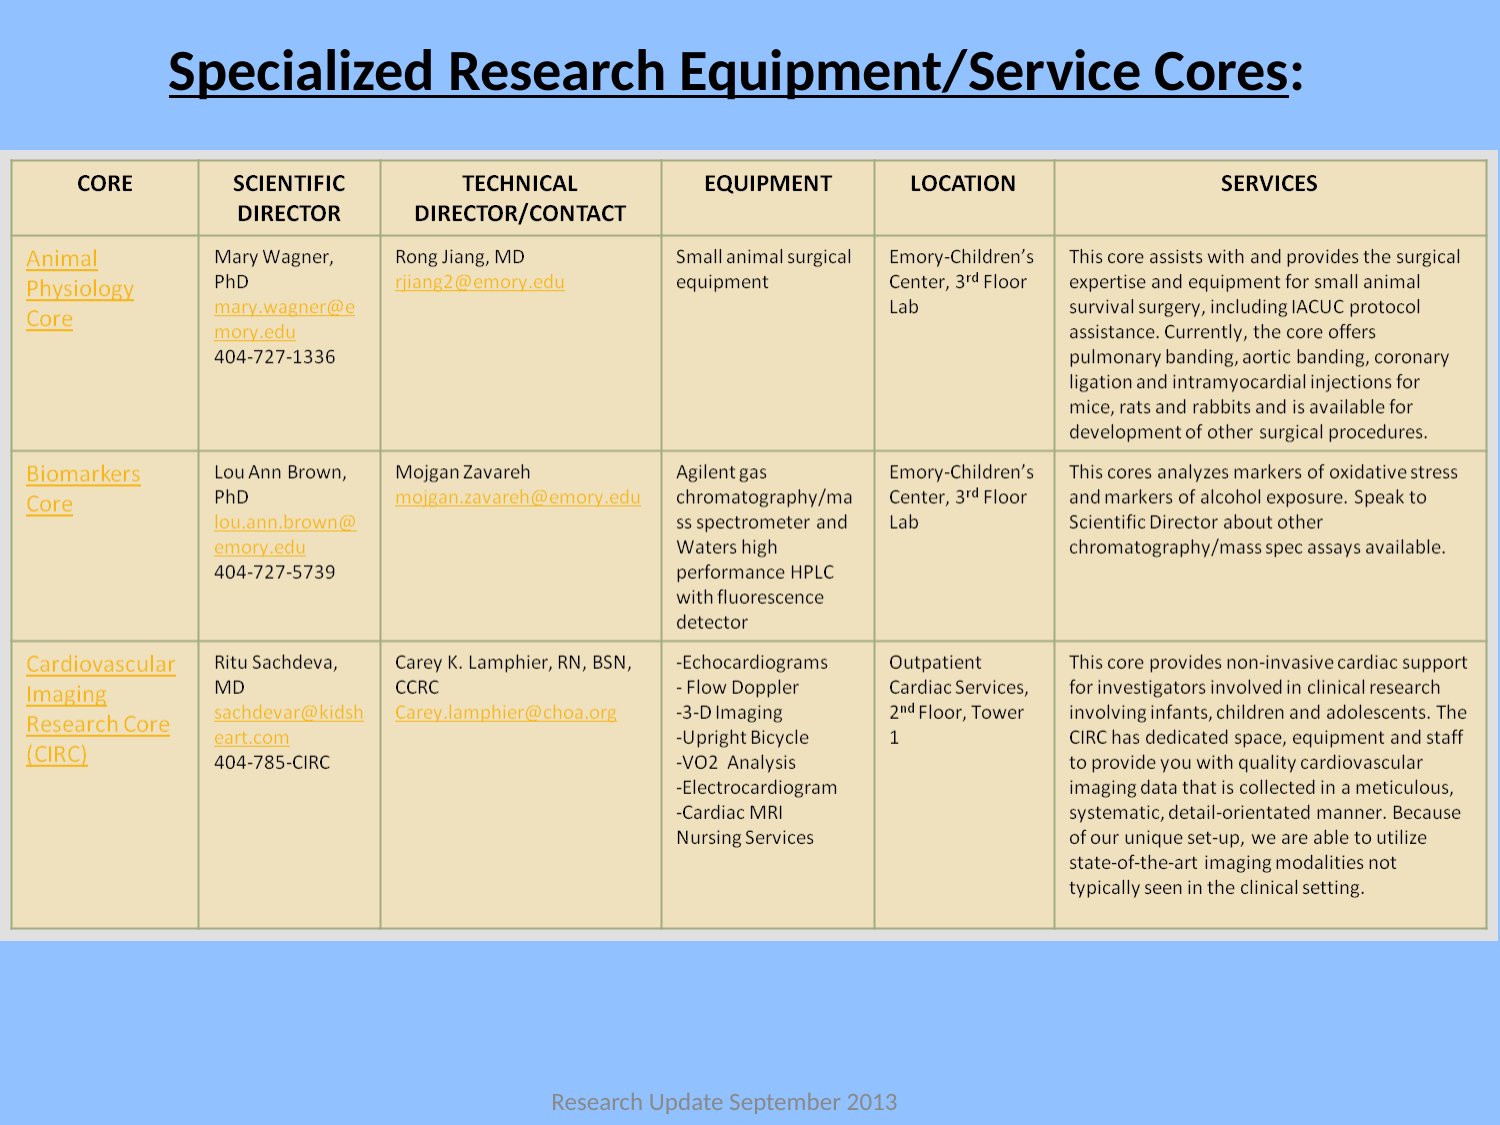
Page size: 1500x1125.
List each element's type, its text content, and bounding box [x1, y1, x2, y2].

text_box Specialized Research Equipment/Service Cores: [37, 24, 1450, 138]
picture [0, 149, 1498, 941]
text_box Research Update September 2013 [487, 1074, 963, 1125]
